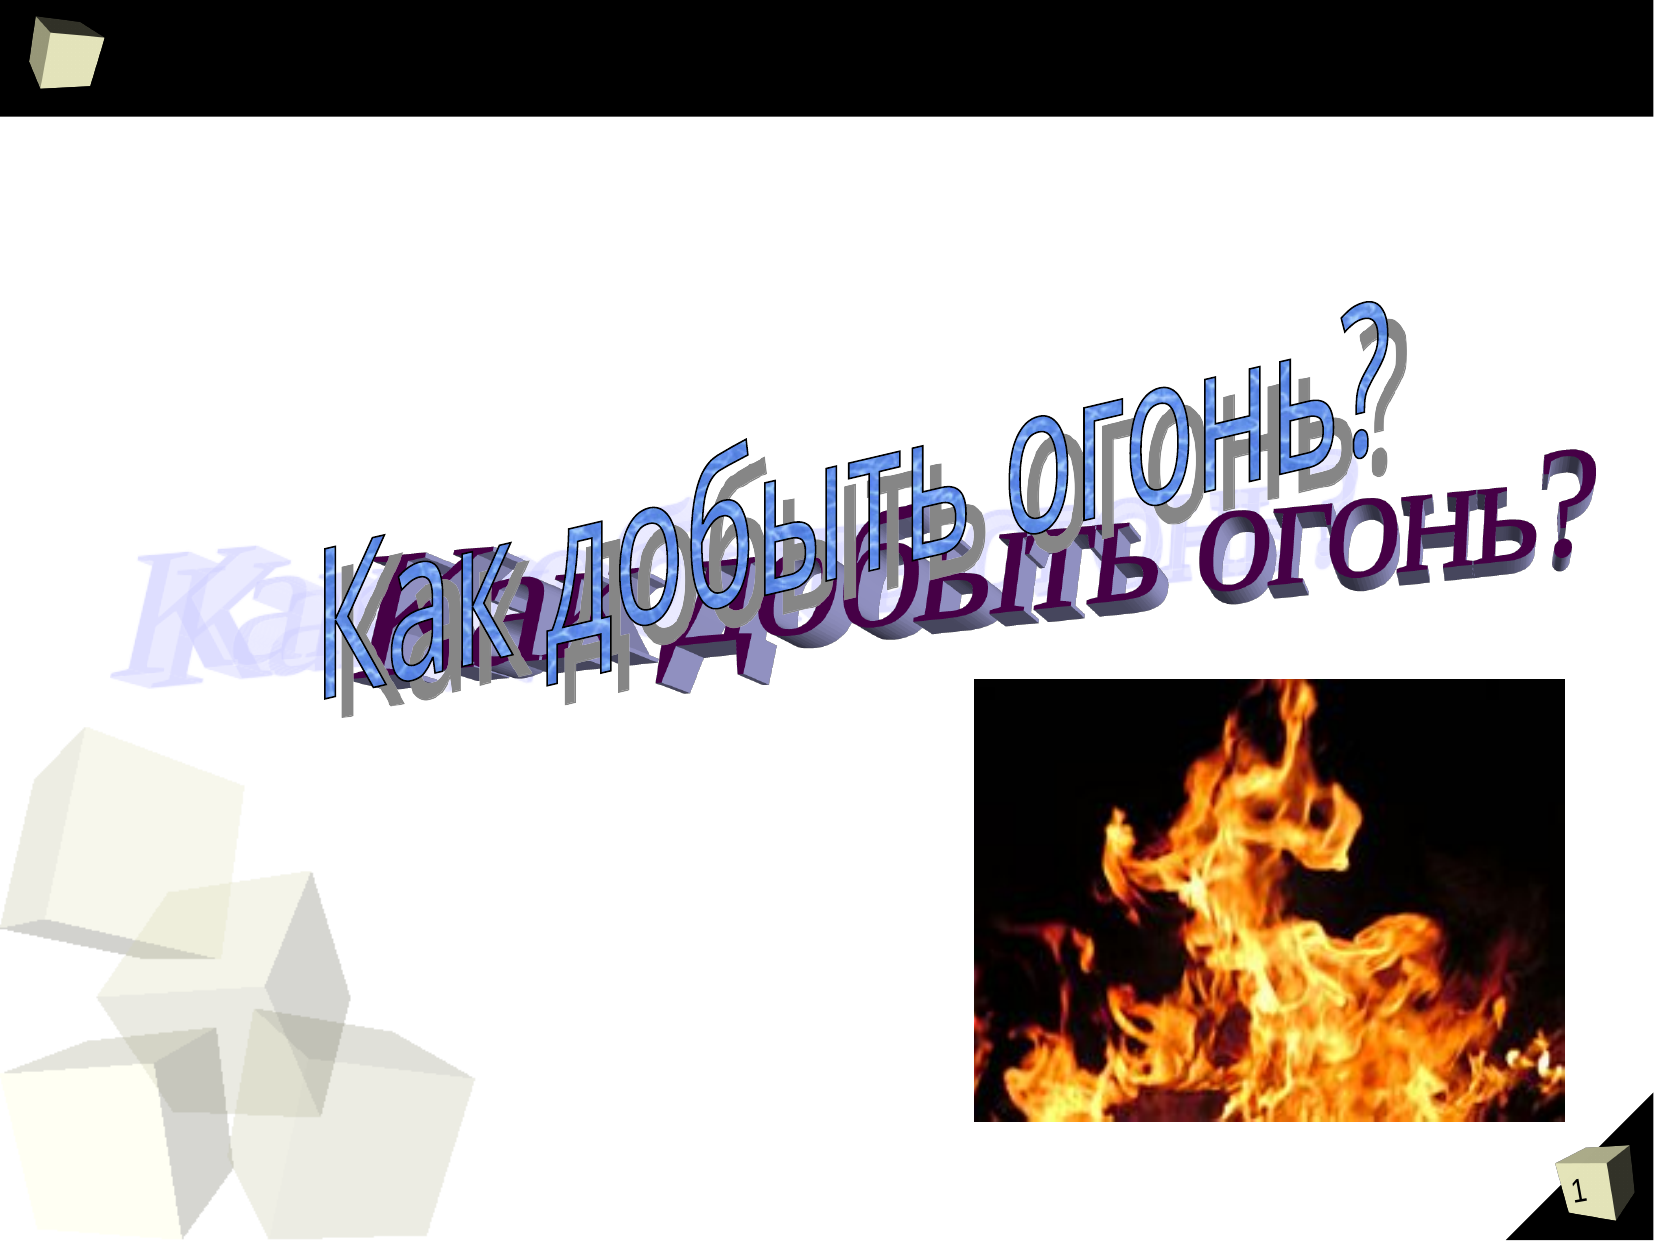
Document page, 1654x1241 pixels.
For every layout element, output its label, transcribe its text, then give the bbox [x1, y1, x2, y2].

text_box Как добыть огонь? [619, 507, 679, 626]
text_box Как добыть огонь? [391, 561, 443, 682]
text_box Как добыть огонь? [764, 480, 816, 596]
text_box Как добыть огонь? [1130, 387, 1189, 506]
text_box Как добыть огонь? [1353, 429, 1368, 459]
text_box Как добыть огонь? [324, 534, 387, 699]
text_box Как добыть огонь? [912, 445, 967, 561]
text_box Как добыть огонь? [1279, 359, 1334, 475]
text_box Как добыть огонь? [462, 542, 513, 667]
text_box Как добыть огонь? [1009, 415, 1068, 534]
text_box Как добыть огонь? [826, 466, 837, 582]
picture [974, 679, 1565, 1123]
text_box Как добыть огонь? [1341, 301, 1388, 415]
text_box Как добыть огонь? [848, 451, 900, 571]
text_box Как добыть огонь? [547, 521, 611, 686]
picture [0, 726, 477, 1241]
text_box Как добыть огонь? [1084, 398, 1123, 521]
text_box Как добыть огонь? [691, 439, 749, 609]
text_box Как добыть огонь? [1204, 366, 1260, 493]
